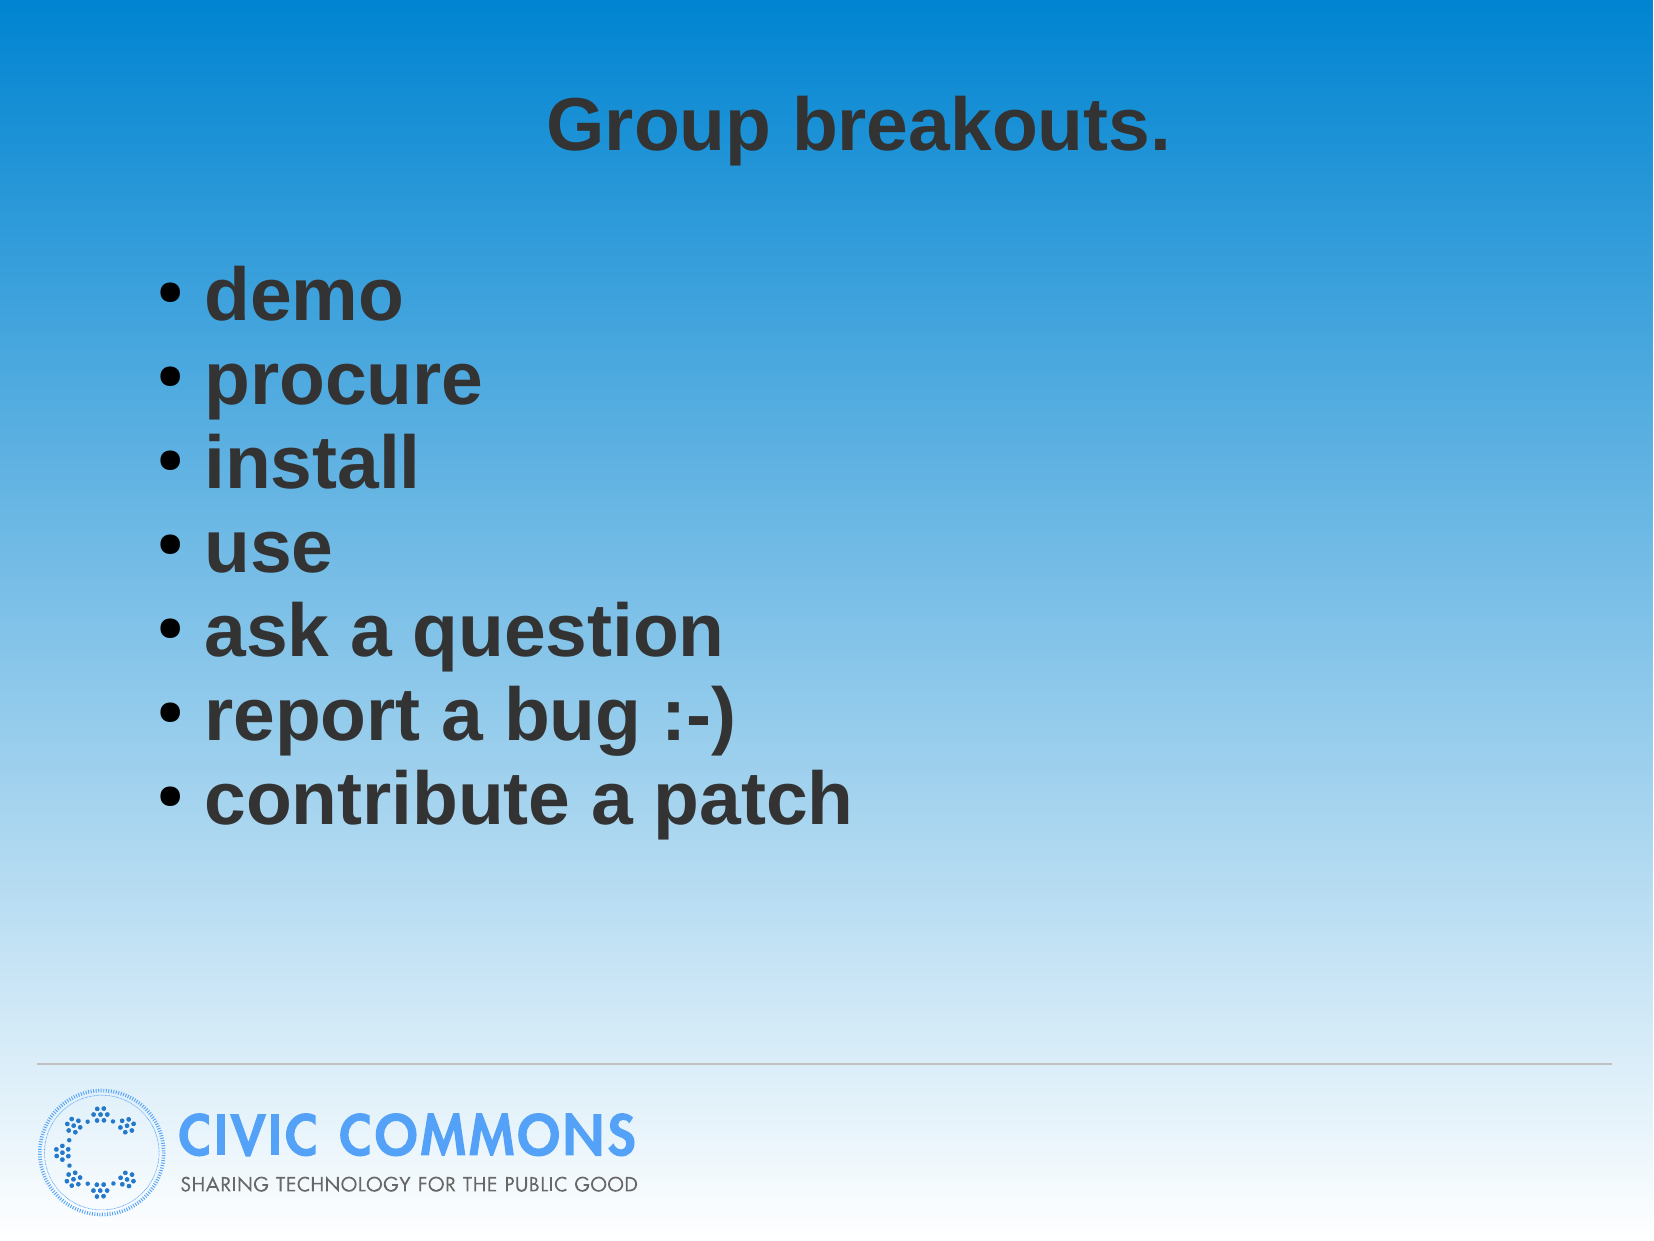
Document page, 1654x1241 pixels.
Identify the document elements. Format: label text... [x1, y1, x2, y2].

text_box Group breakouts. [532, 75, 1187, 174]
text_box demo procure install use ask a question report a bug :-) contribute a patch [142, 245, 869, 848]
picture [0, 1056, 689, 1241]
